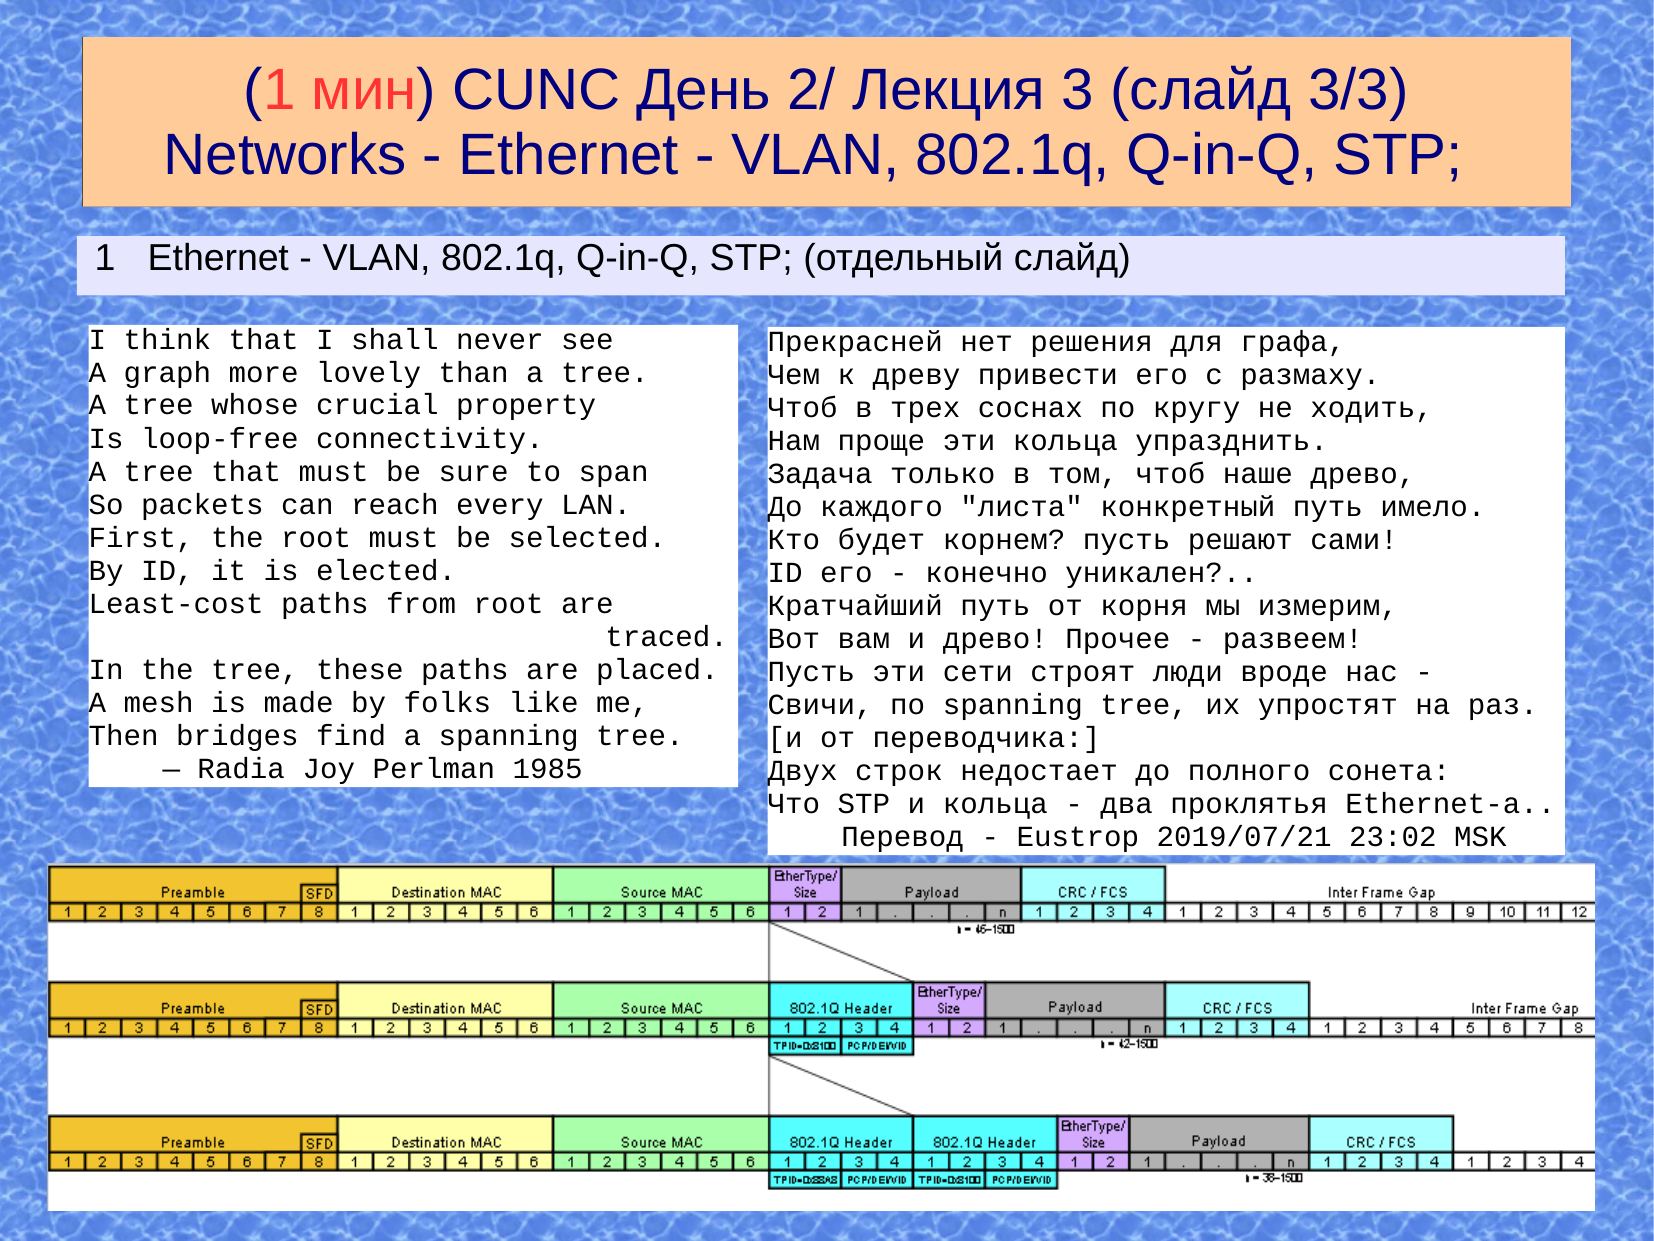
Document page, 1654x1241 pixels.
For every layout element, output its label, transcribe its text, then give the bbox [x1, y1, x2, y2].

title (1 мин) CUNC День 2/ Лекция 3 (слайд 3/3) Networks - Ethernet - VLAN, 802.1q, Q-in-Q, STP; [82, 37, 1571, 207]
picture [0, 0, 1654, 1241]
text_box I think that I shall never see A graph more lovely than a tree. A tree whose crucial property Is loop-free connectivity. A tree that must be sure to span So packets can reach every LAN. First, the root must be selected. By ID, it is elected. Least-cost paths from root are traced. In the tree, these paths are placed. A mesh is made by folks like me, Then bridges find a spanning tree. — Radia Joy Perlman 1985 [88, 324, 739, 788]
list Ethernet - VLAN, 802.1q, Q-in-Q, STP; (отдельный слайд) [76, 236, 1565, 296]
text_box Прекрасней нет решения для графа, Чем к древу привести его с размаху. Чтоб в трех соснах по кругу не ходить, Нам проще эти кольца упразднить. Задача только в том, чтоб наше древо, До каждого "листа" конкретный путь имело. Кто будет корнем? пусть решают сами! ID его - конечно уникален?.. Кратчайший путь от корня мы измерим, Вот вам и древо! Прочее - развеем! Пусть эти сети строят люди вроде нас - Свичи, по spanning tree, их упростят на раз. [и от переводчика:] Двух строк недостает до полного сонета: Что STP и кольца - два проклятья Ethernet-а.. Перевод - Eustrop 2019/07/21 23:02 MSK [767, 326, 1565, 856]
